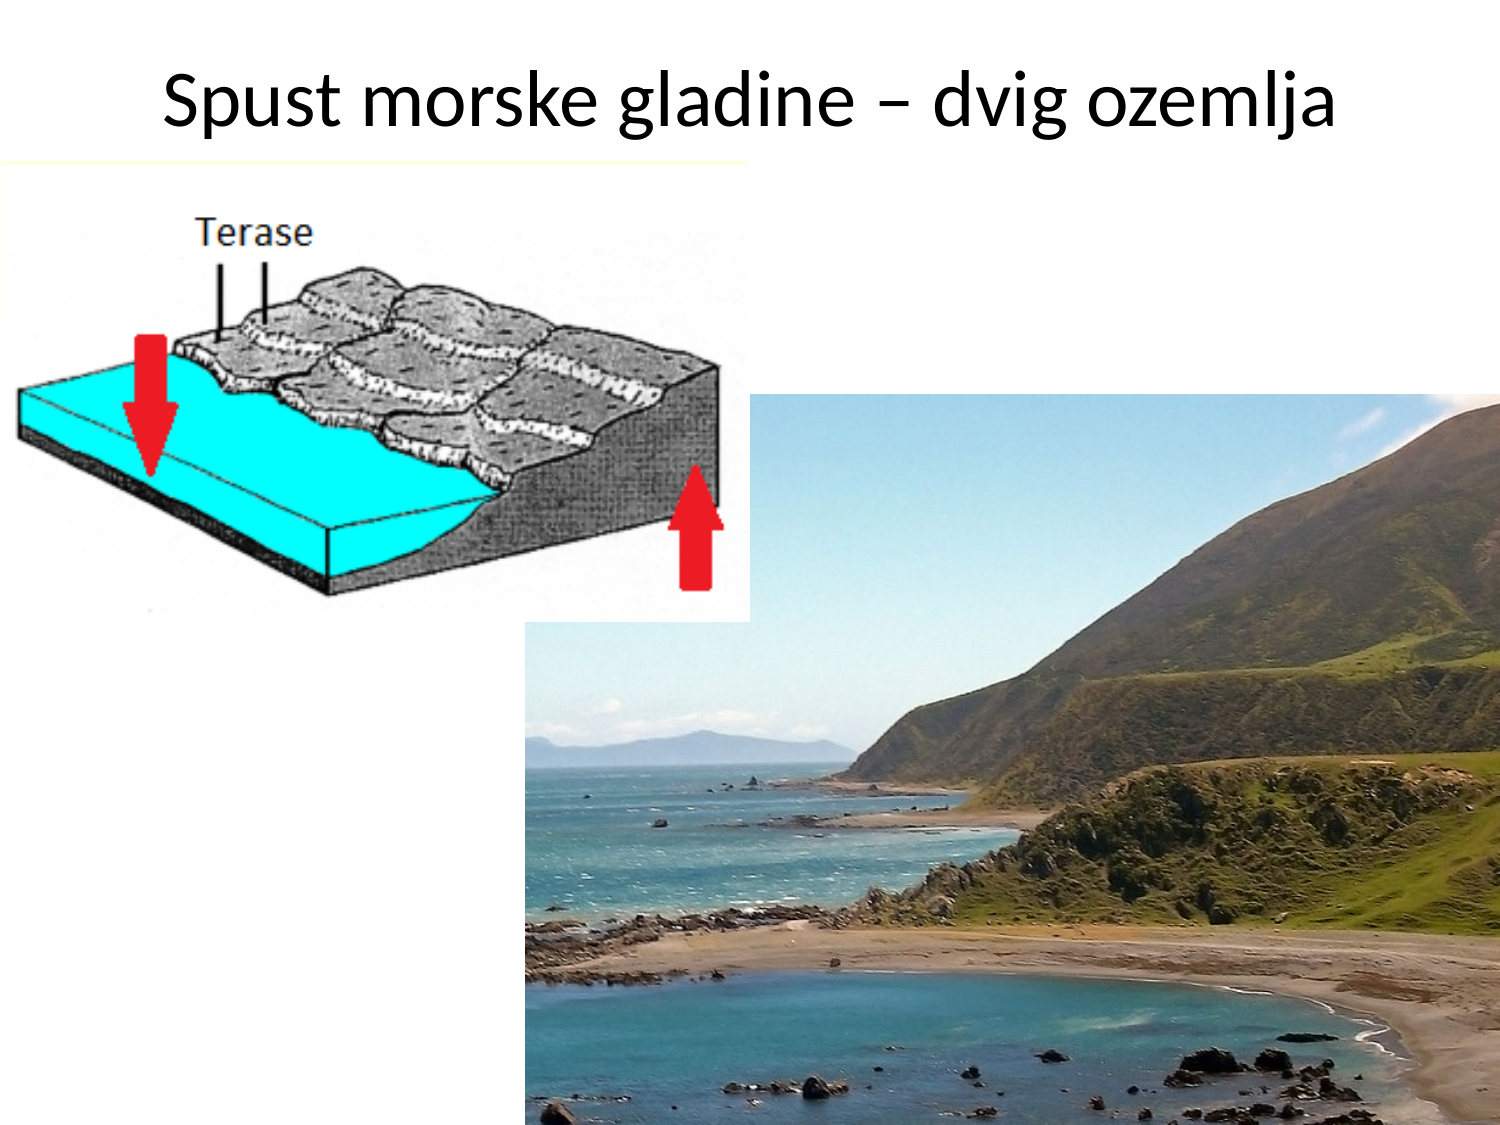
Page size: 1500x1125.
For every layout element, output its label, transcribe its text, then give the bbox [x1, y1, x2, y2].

title Spust morske gladine – dvig ozemlja [76, 0, 1427, 188]
picture [0, 160, 1500, 1125]
